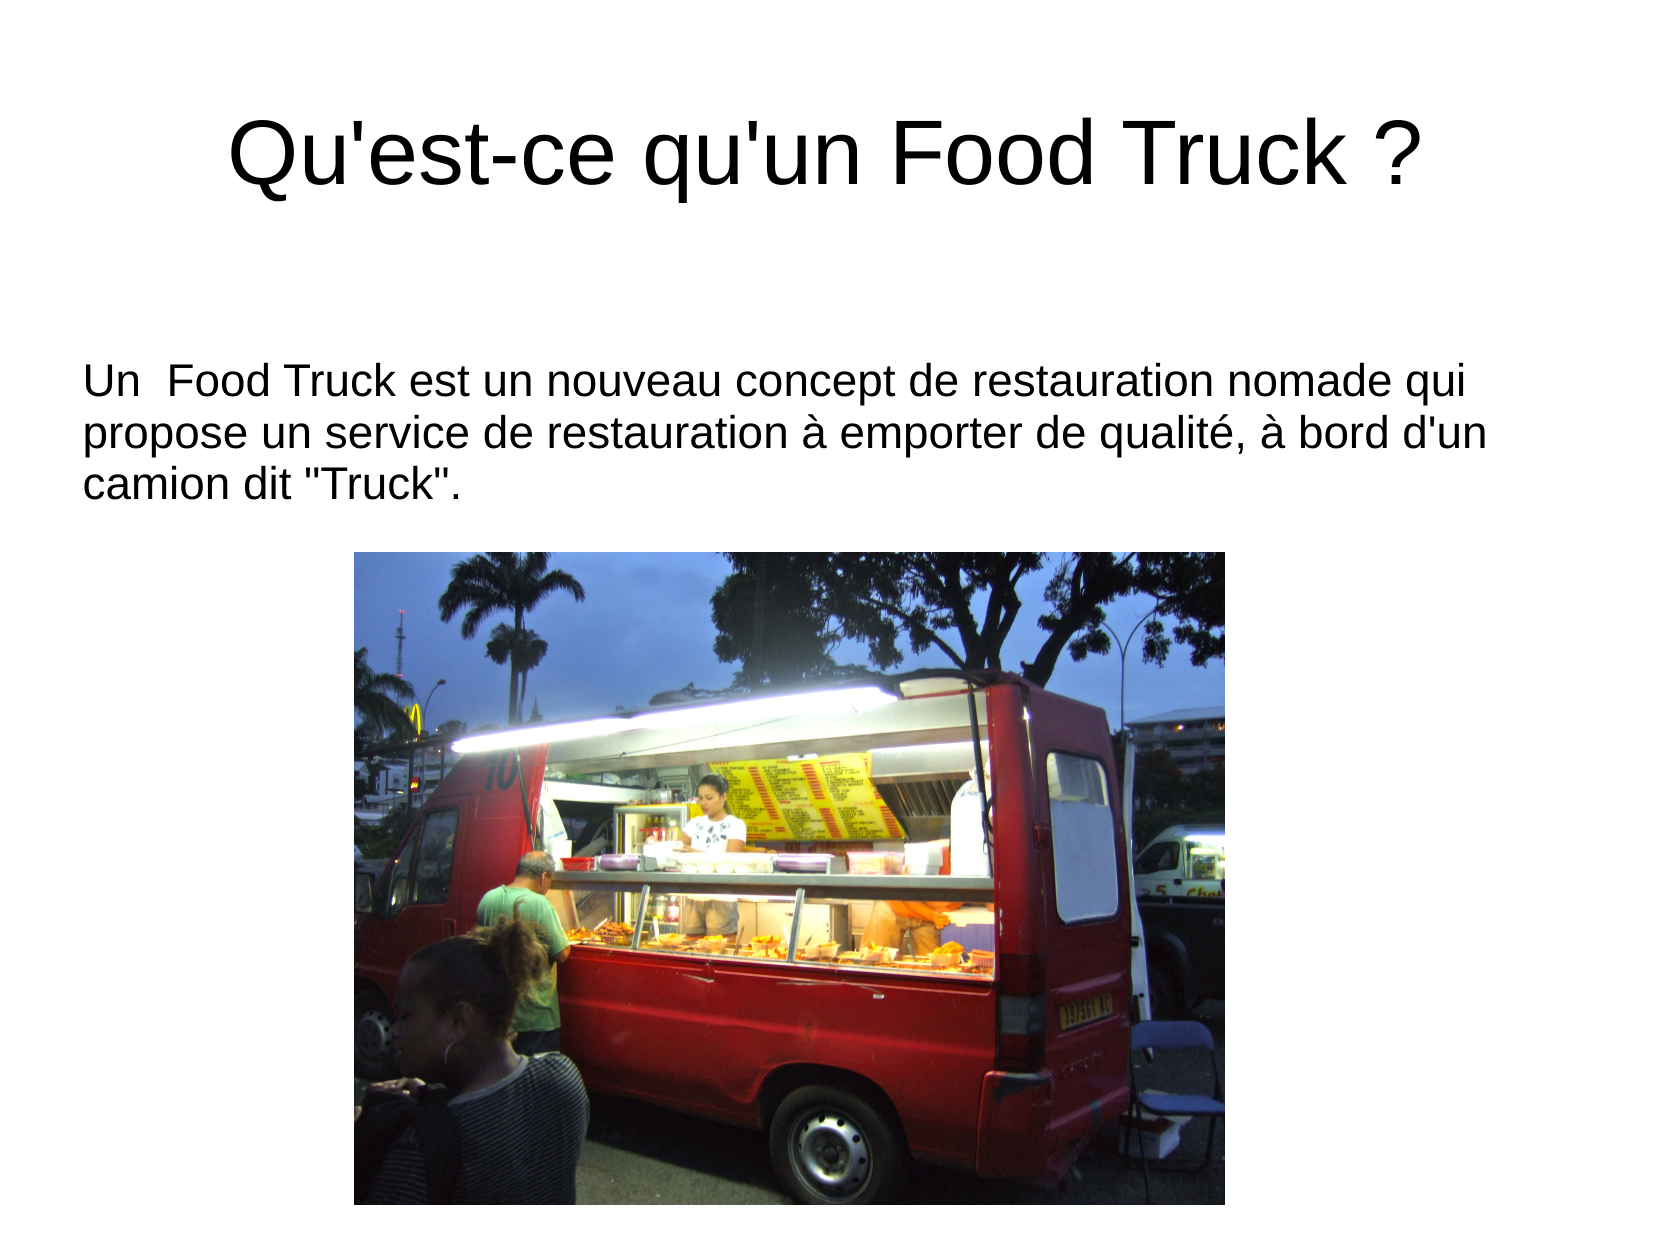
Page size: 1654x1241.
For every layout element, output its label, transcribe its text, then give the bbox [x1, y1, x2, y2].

picture [354, 552, 1225, 1205]
list Un Food Truck est un nouveau concept de restauration nomade qui propose un service de restauration à emporter de qualité, à bord d'un camion dit "Truck". [82, 290, 1571, 1010]
title Qu'est-ce qu'un Food Truck ? [82, 49, 1571, 257]
